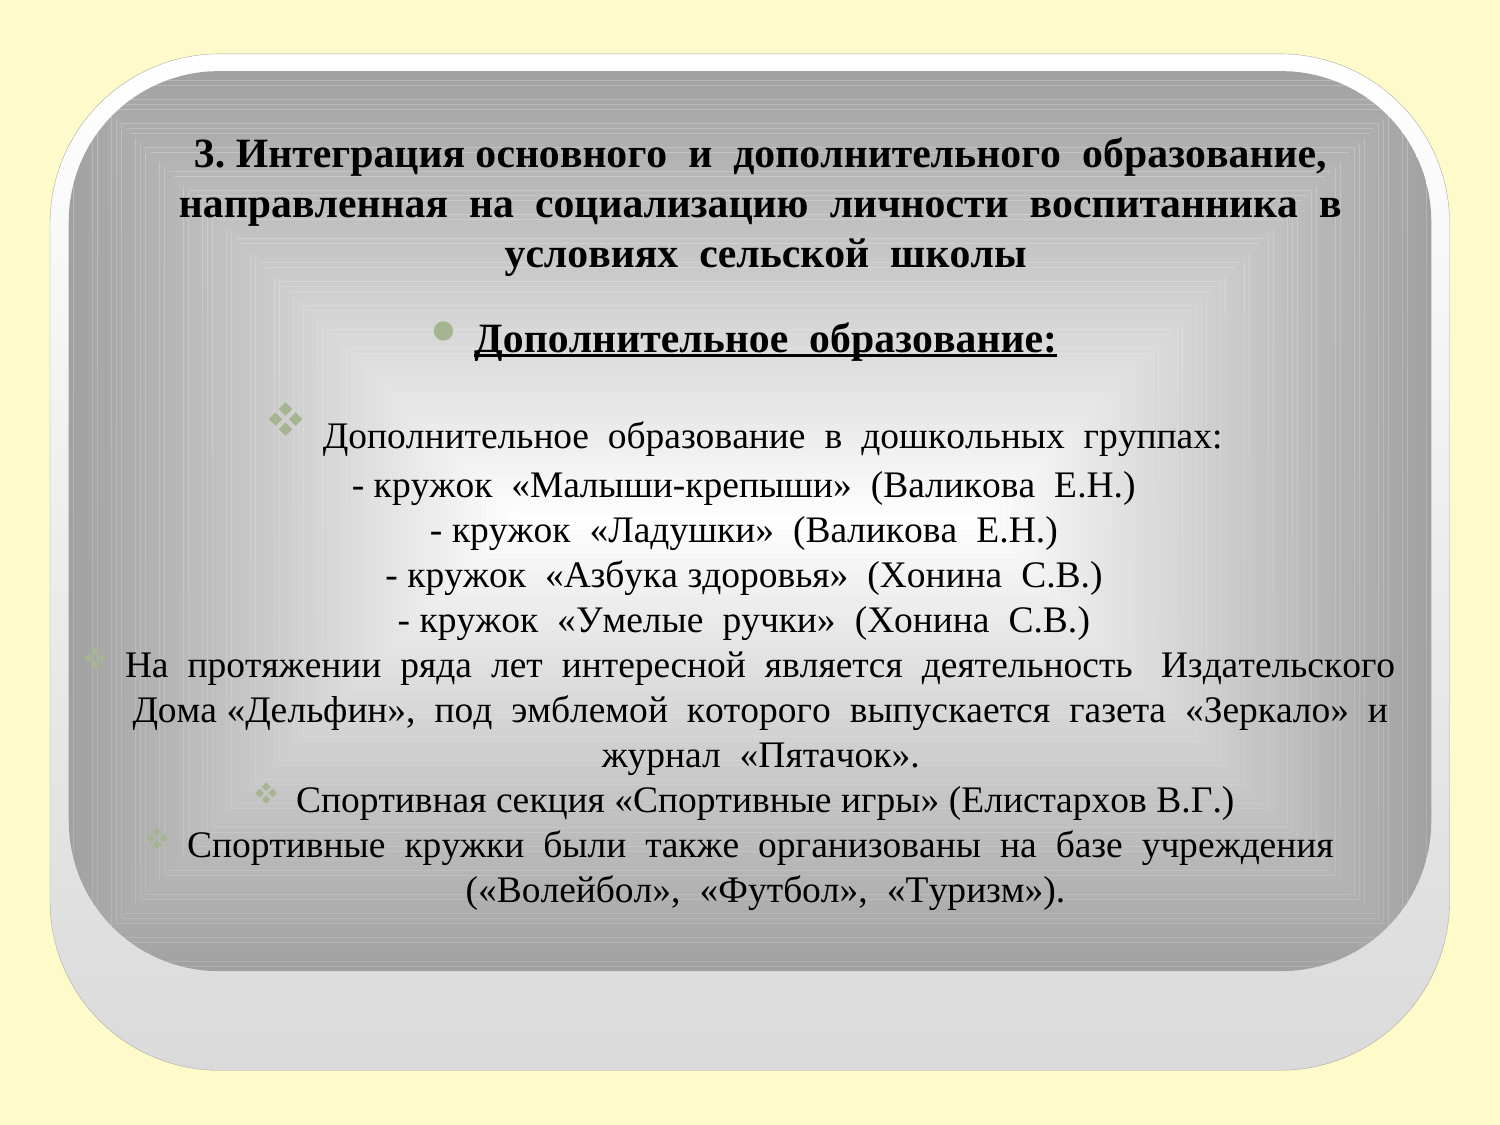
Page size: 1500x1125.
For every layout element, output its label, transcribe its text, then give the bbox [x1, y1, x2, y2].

text_box 3. Интеграция основного и дополнительного образование, направленная на социализацию личности воспитанника в условиях сельской школы Дополнительное образование: Дополнительное образование в дошкольных группах: - кружок «Малыши-крепыши» (Валикова Е.Н.) - кружок «Ладушки» (Валикова Е.Н.) - кружок «Азбука здоровья» (Хонина С.В.) - кружок «Умелые ручки» (Хонина С.В.) На протяжении ряда лет интересной является деятельность Издательского Дома «Дельфин», под эмблемой которого выпускается газета «Зеркало» и журнал «Пятачок». Спортивная секция «Спортивные игры» (Елистархов В.Г.) Спортивные кружки были также организованы на базе учреждения («Волейбол», «Футбол», «Туризм»). [35, 118, 1454, 1064]
